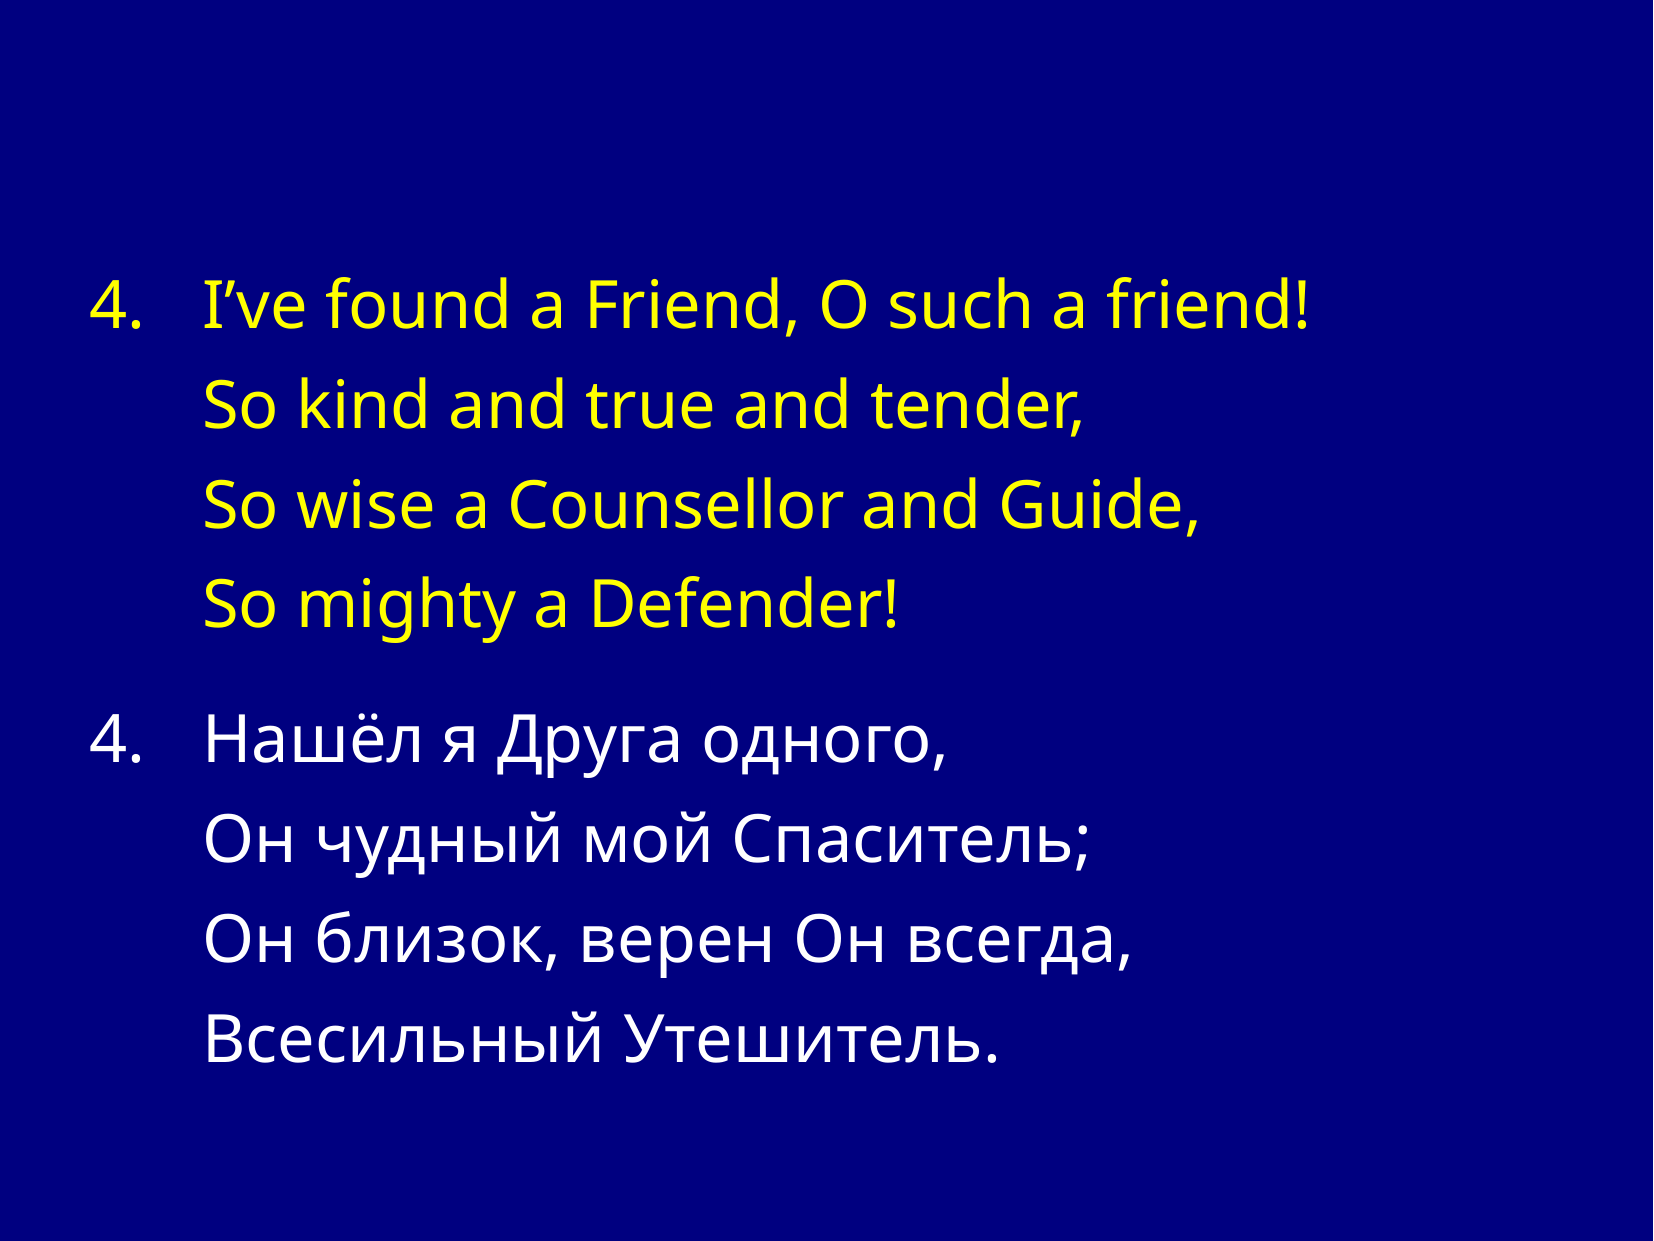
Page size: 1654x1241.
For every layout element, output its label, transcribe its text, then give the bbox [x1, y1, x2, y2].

text_box 4. Нашёл я Друга одного, Он чудный мой Спаситель; Он близок, верен Он всегда, Всесильный Утешитель. [75, 675, 1576, 1163]
text_box 4. I’ve found a Friend, O such a friend! So kind and true and tender, So wise a Counsellor and Guide, So mighty a Defender! [75, 150, 1576, 638]
